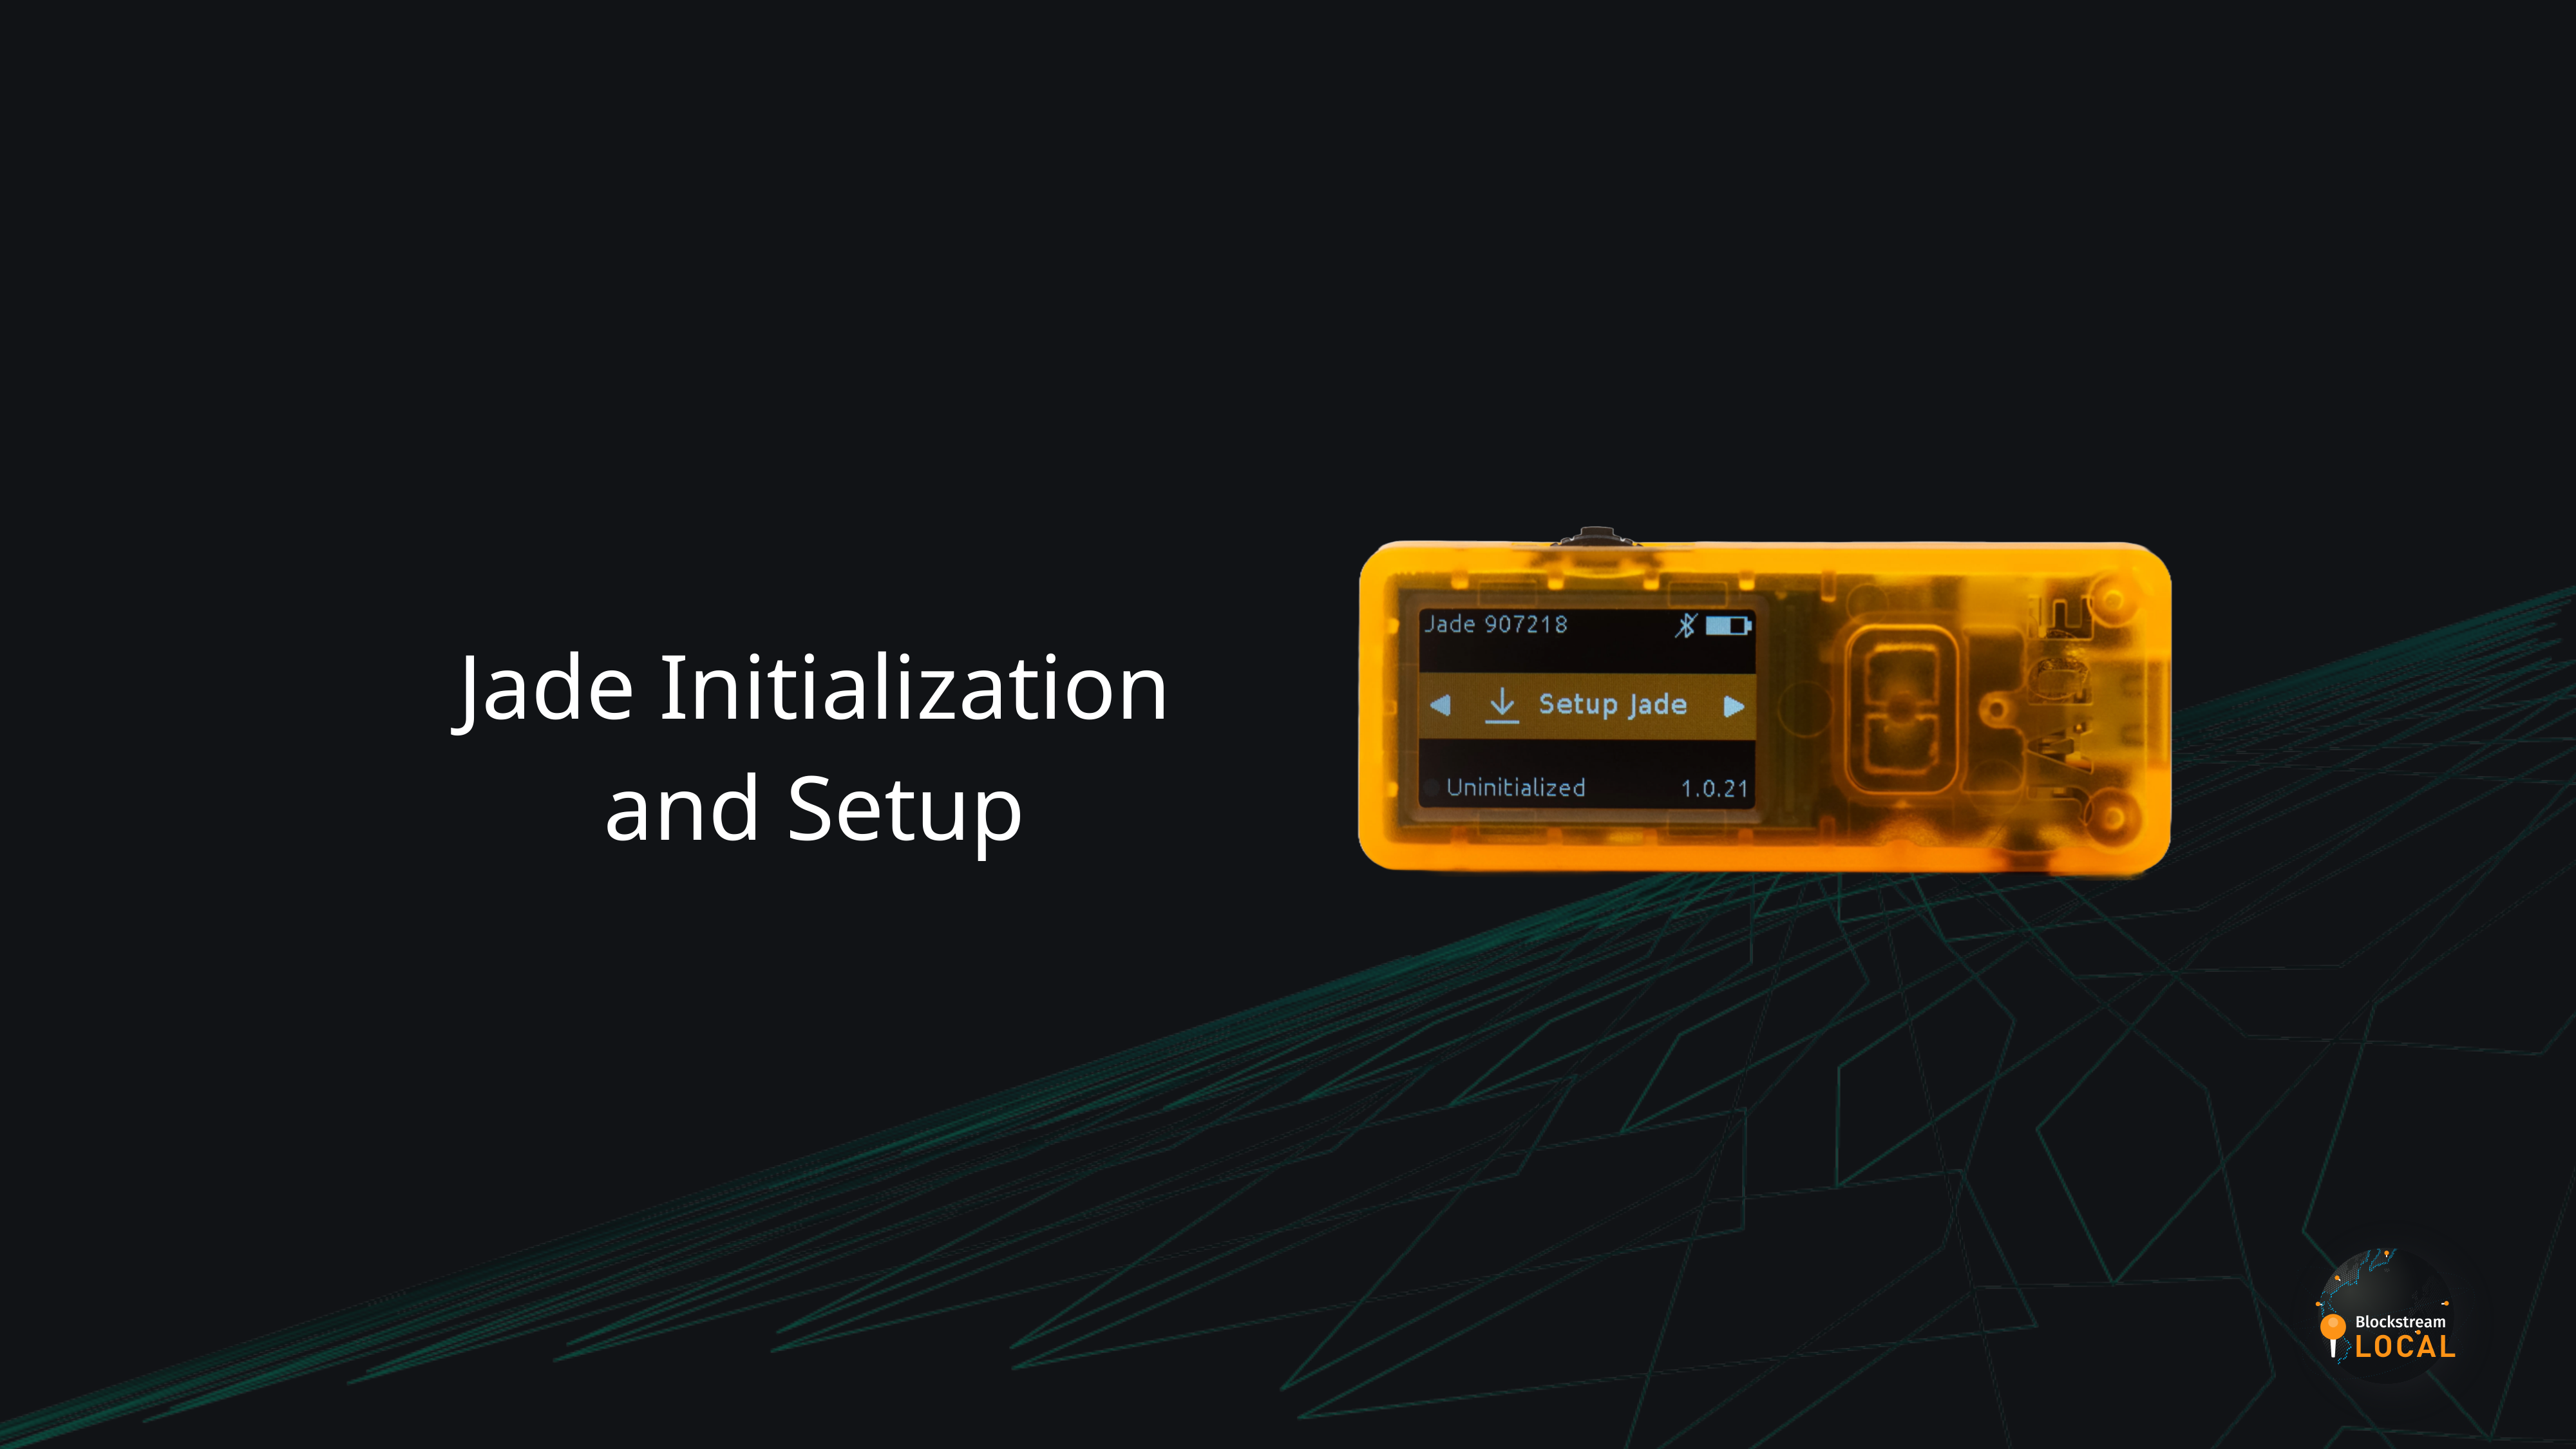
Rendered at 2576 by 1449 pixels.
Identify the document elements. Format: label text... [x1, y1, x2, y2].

text_box Jade Initialization and Setup [367, 590, 940, 884]
picture [0, 95, 2576, 1449]
